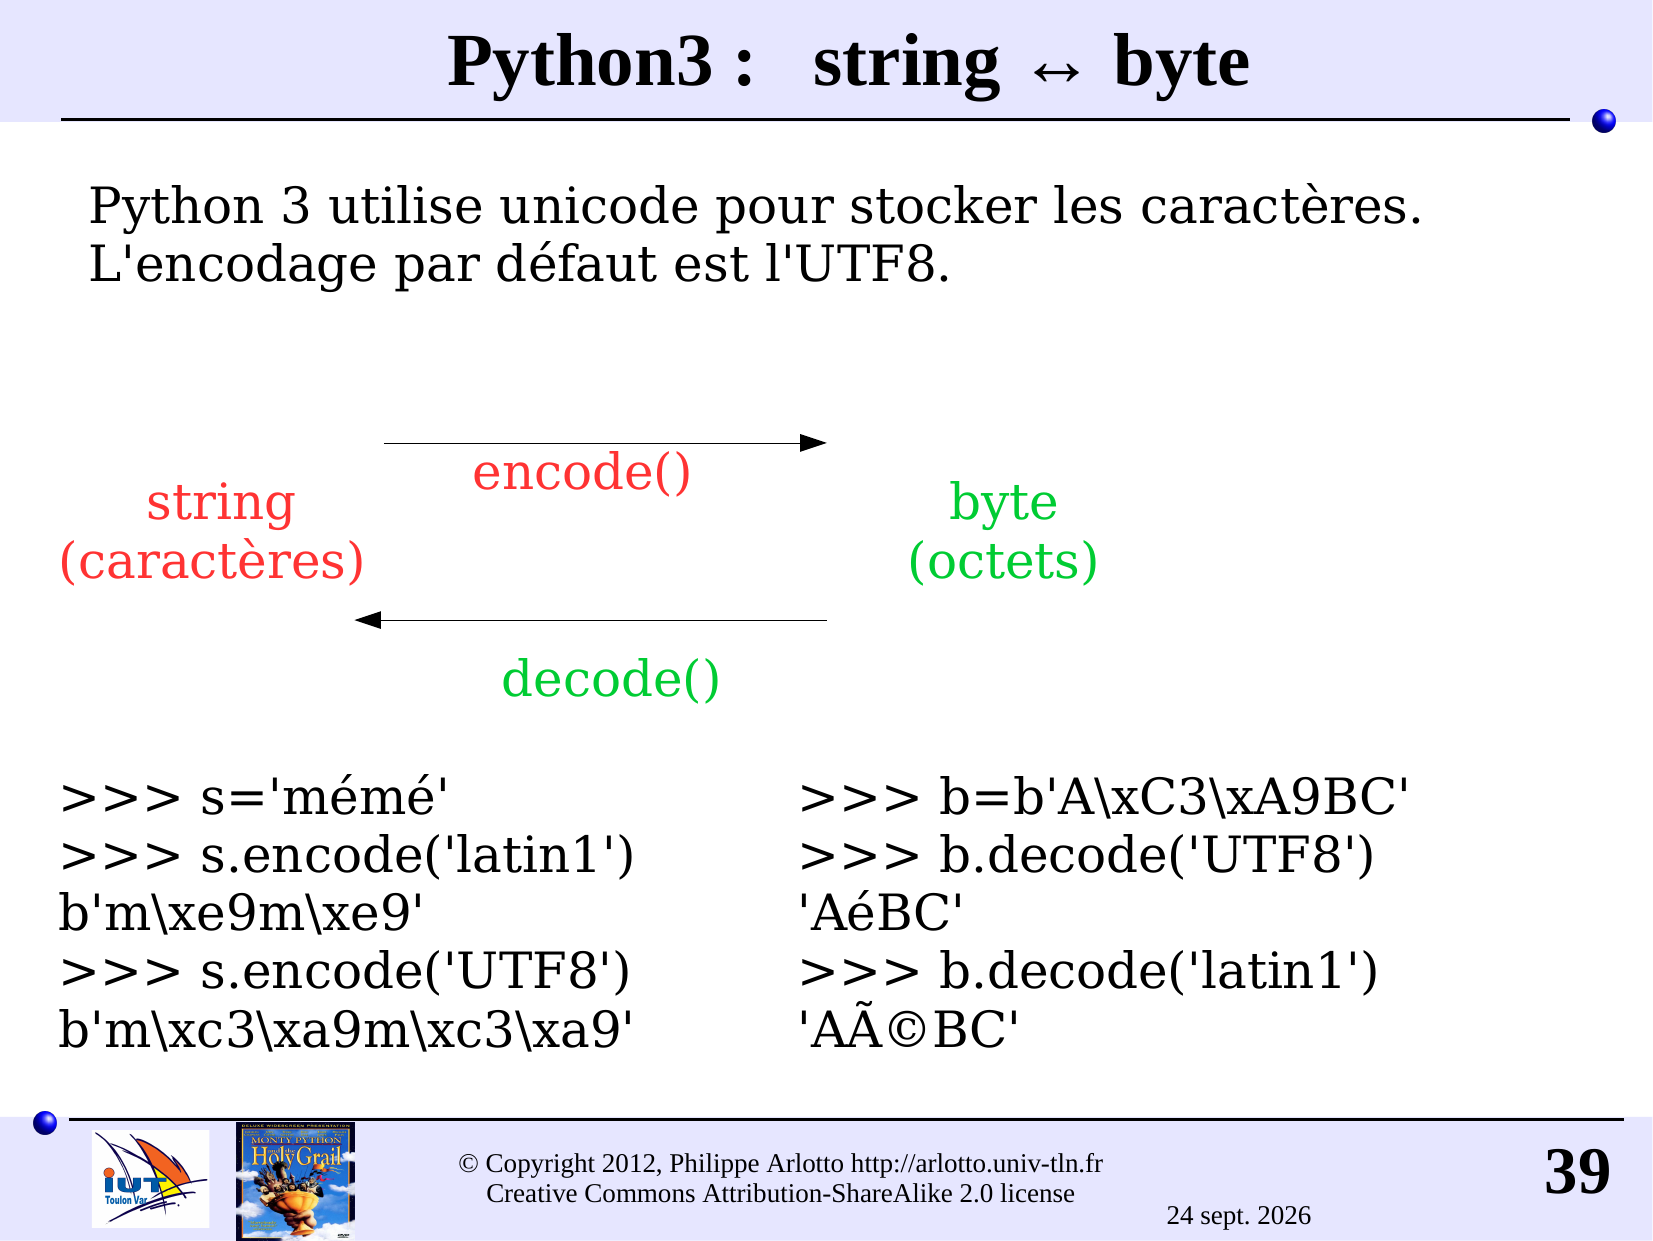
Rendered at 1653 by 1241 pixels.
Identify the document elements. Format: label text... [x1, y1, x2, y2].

text_box decode() [501, 649, 768, 709]
text_box >>> s='mémé' >>> s.encode('latin1') b'm\xe9m\xe9' >>> s.encode('UTF8') b'm\xc3\xa9m\xc3\xa9' [59, 767, 680, 1119]
text_box Python 3 utilise unicode pour stocker les caractères. L'encodage par défaut est l'UTF8. [88, 177, 1477, 470]
text_box >>> b=b'A\xC3\xA9BC' >>> b.decode('UTF8') 'AéBC' >>> b.decode('latin1') 'AÃ©BC' [797, 767, 1595, 1119]
picture [236, 1122, 355, 1241]
text_box string (caractères) [59, 473, 384, 591]
text_box encode() [472, 443, 709, 502]
title Python3 : string ↔ byte [95, 14, 1585, 107]
text_box byte (octets) [885, 473, 1123, 591]
